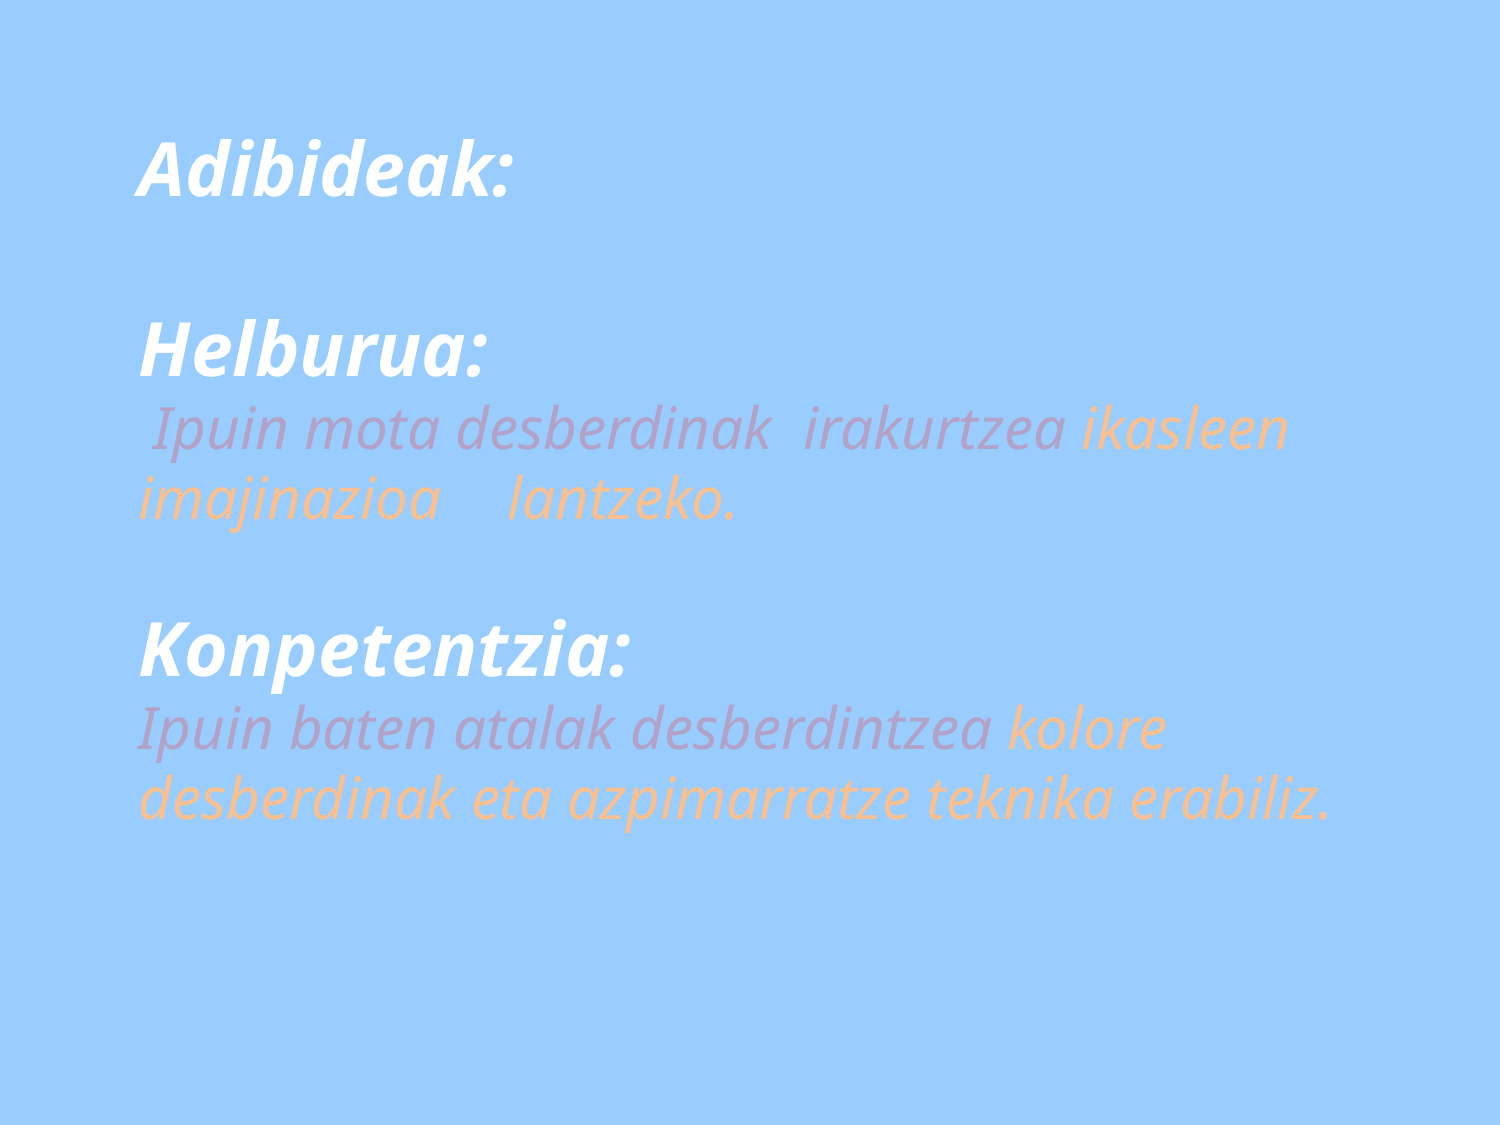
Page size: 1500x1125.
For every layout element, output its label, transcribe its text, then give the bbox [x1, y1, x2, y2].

text_box Adibideak: Helburua: Ipuin mota desberdinak irakurtzea ikasleen imajinazioa lantzeko. Konpetentzia: Ipuin baten atalak desberdintzea kolore desberdinak eta azpimarratze teknika erabiliz. [123, 113, 1435, 1019]
